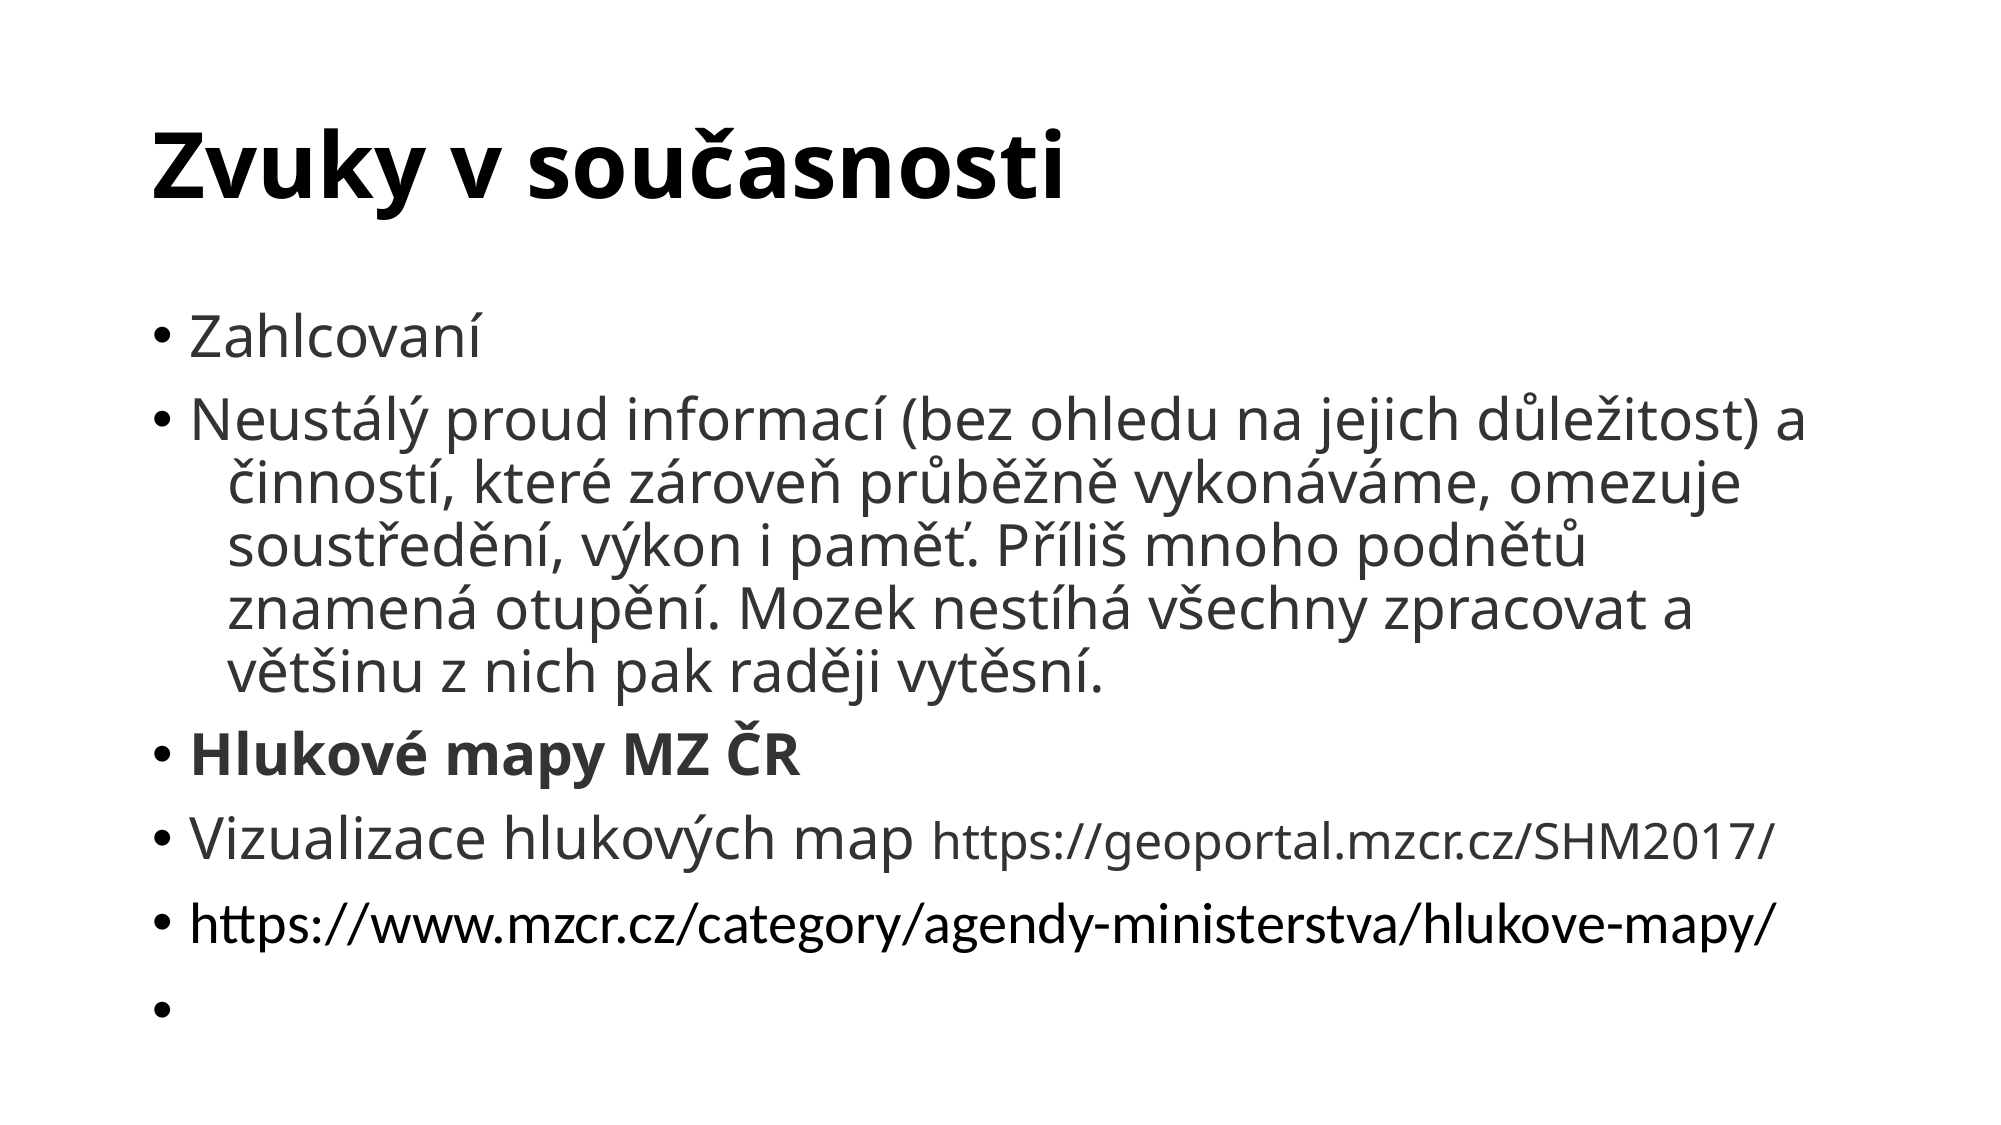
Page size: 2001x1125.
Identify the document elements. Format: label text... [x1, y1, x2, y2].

list Zahlcovaní Neustálý proud informací (bez ohledu na jejich důležitost) a činností, které zároveň průběžně vykonáváme, omezuje soustředění, výkon i paměť. Příliš mnoho podnětů znamená otupění. Mozek nestíhá všechny zpracovat a většinu z nich pak raději vytěsní. Hlukové mapy MZ ČR Vizualizace hlukových map https://geoportal.mzcr.cz/SHM2017/ https://www.mzcr.cz/category/agendy-ministerstva/hlukove-mapy/ [137, 299, 1863, 1014]
title Zvuky v současnosti [137, 59, 1863, 278]
